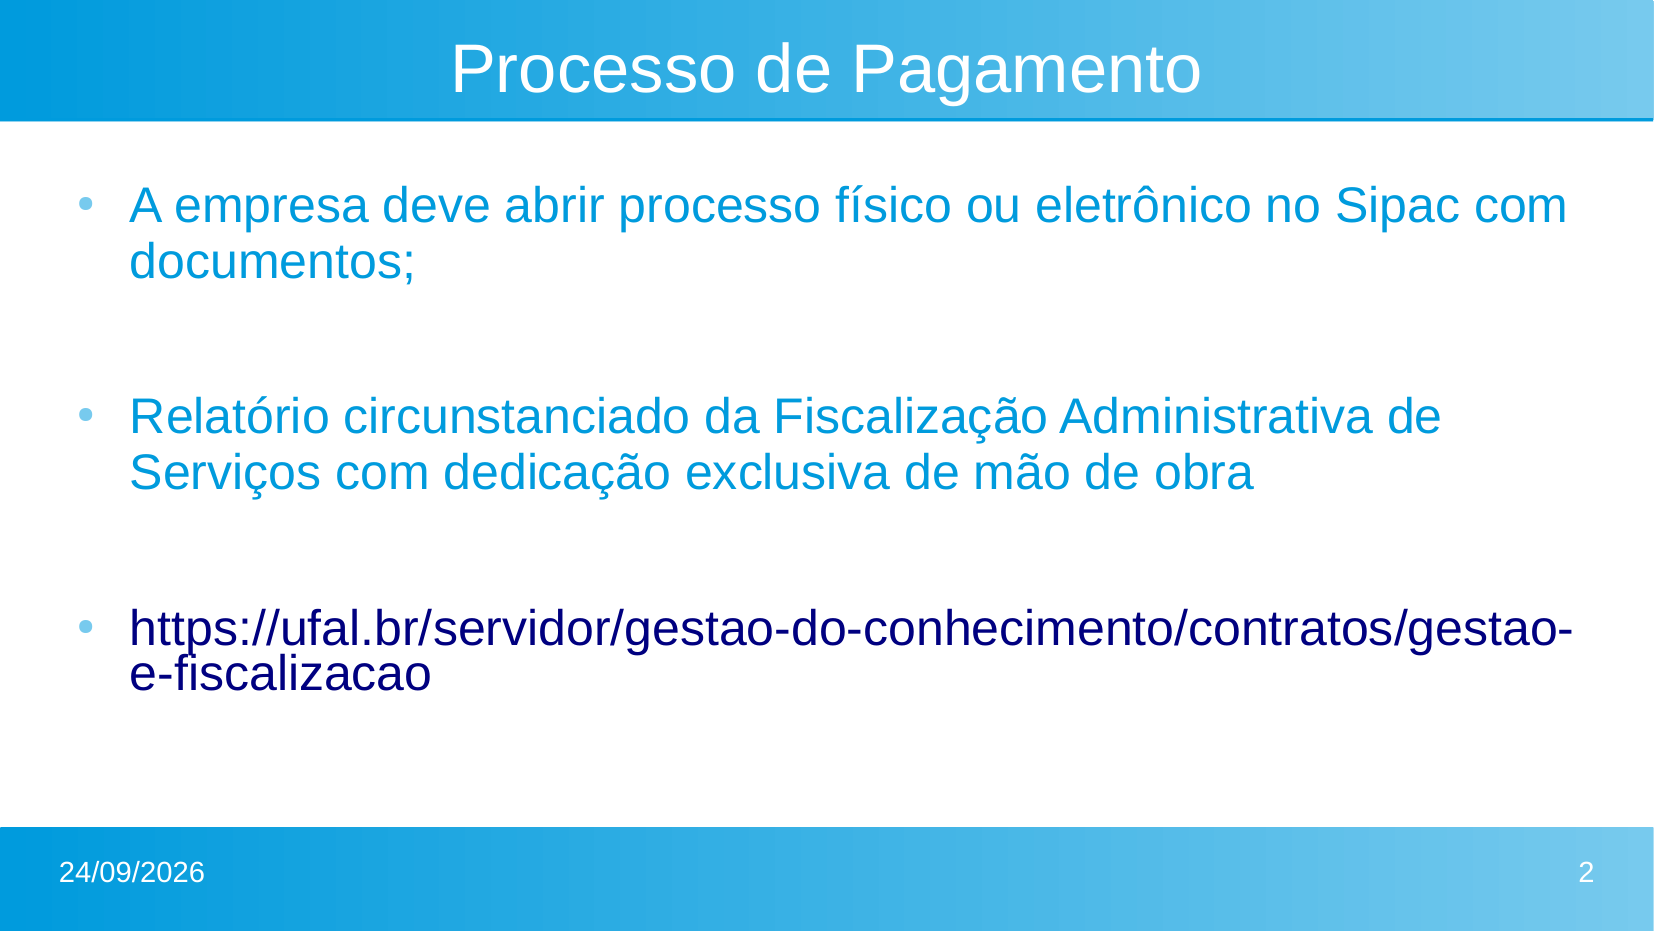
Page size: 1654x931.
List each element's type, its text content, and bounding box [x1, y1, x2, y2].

list A empresa deve abrir processo físico ou eletrônico no Sipac com documentos; Relatório circunstanciado da Fiscalização Administrativa de Serviços com dedicação exclusiva de mão de obra https://ufal.br/servidor/gestao-do-conhecimento/contratos/gestao-e-fiscalizacao [59, 177, 1595, 768]
title Processo de Pagamento [59, 29, 1595, 108]
